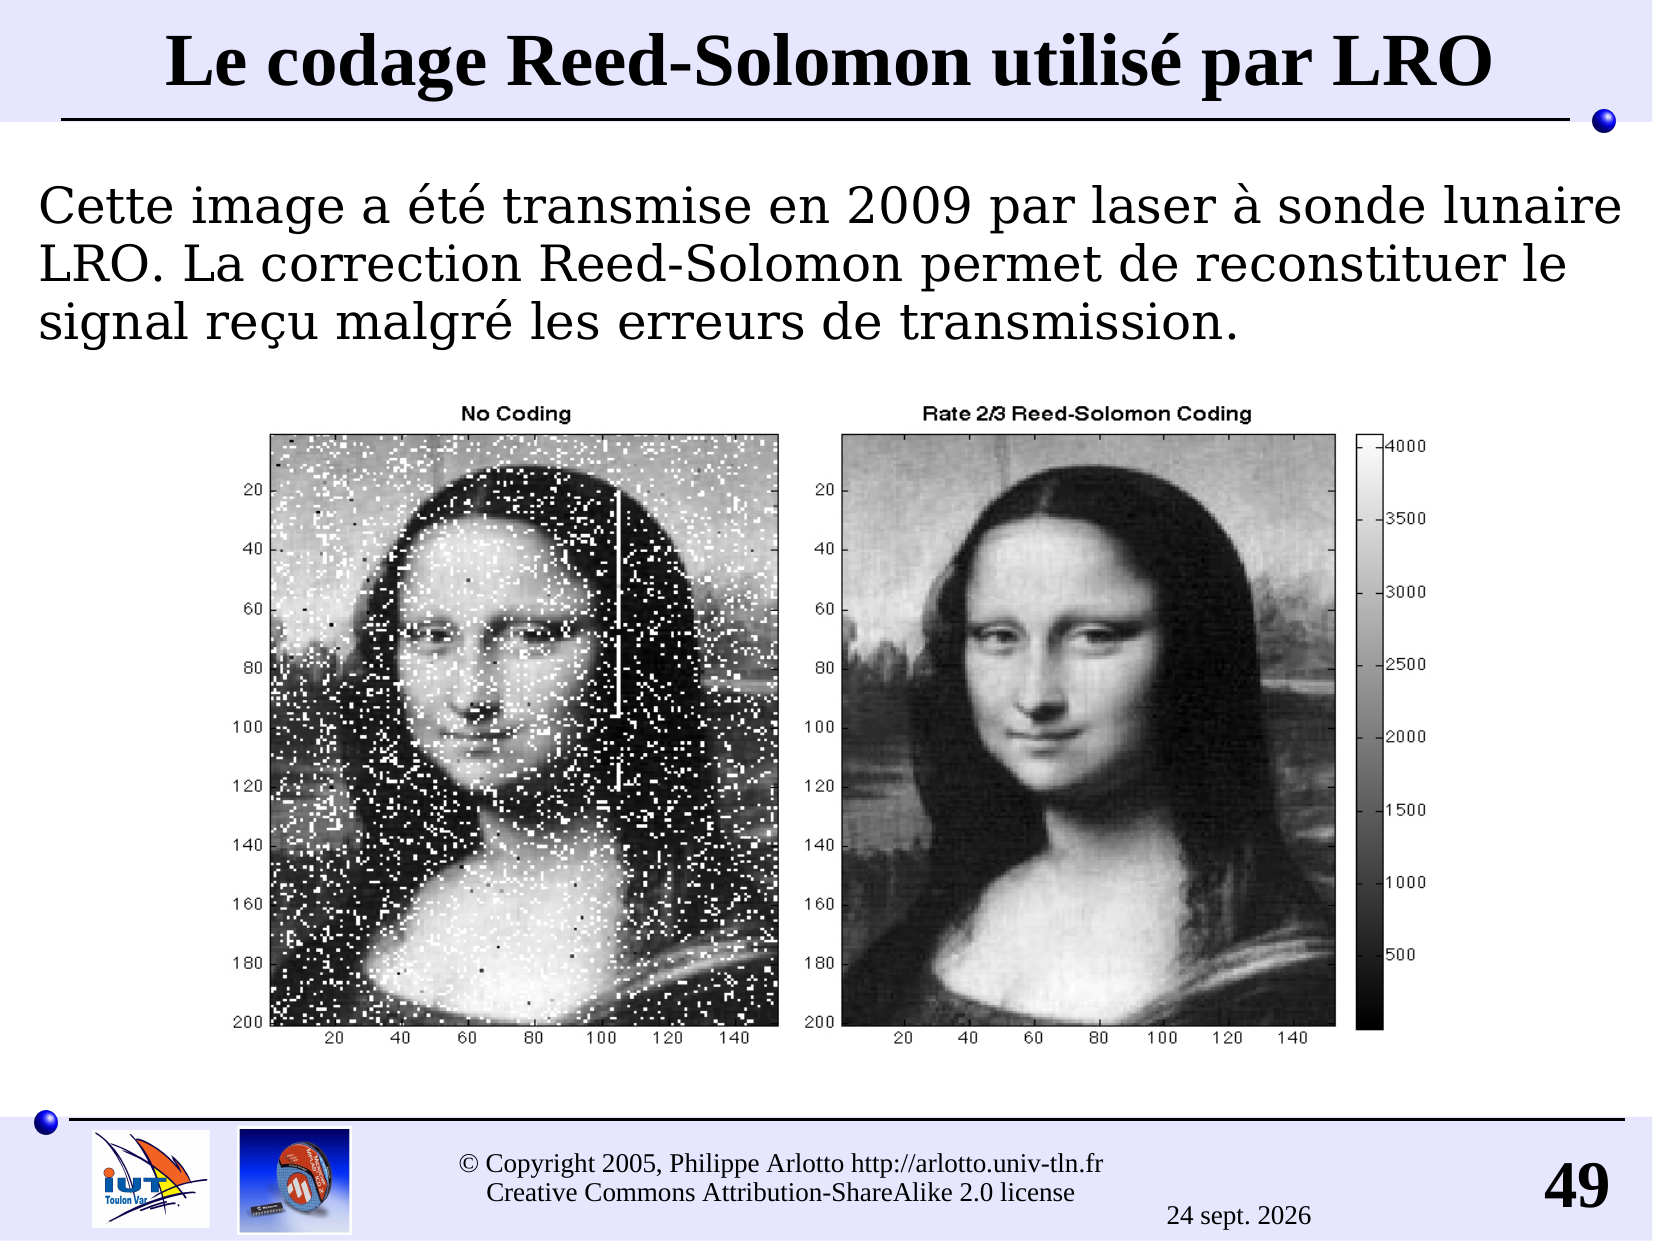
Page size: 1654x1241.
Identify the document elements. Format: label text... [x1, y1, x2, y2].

picture [206, 399, 1477, 1093]
picture [237, 1126, 352, 1235]
title Le codage Reed-Solomon utilisé par LRO [95, 11, 1585, 110]
text_box Cette image a été transmise en 2009 par laser à sonde lunaire LRO. La correction Reed-Solomon permet de reconstituer le signal reçu malgré les erreurs de transmission. [38, 177, 1625, 352]
